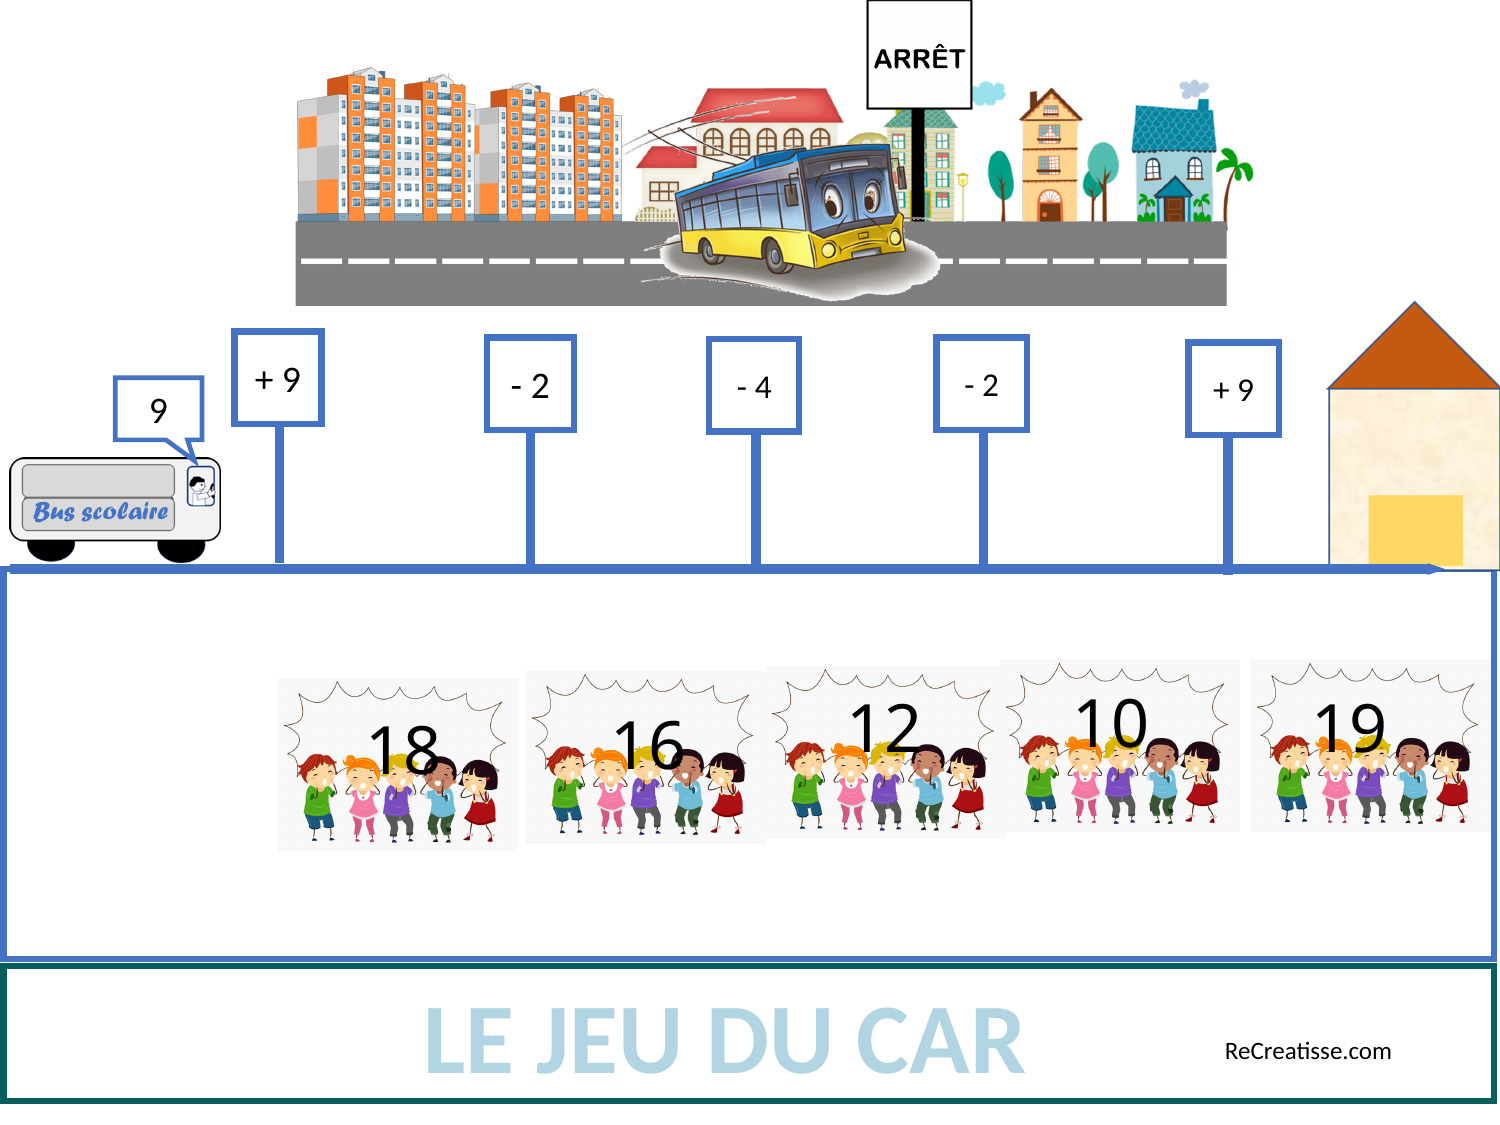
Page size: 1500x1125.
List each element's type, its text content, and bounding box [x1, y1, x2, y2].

picture [295, 0, 1261, 306]
picture [9, 457, 221, 563]
text_box 16 [595, 695, 702, 790]
picture [1250, 659, 1491, 832]
text_box [3, 569, 1494, 959]
text_box 9 [115, 377, 202, 461]
picture [277, 678, 519, 851]
text_box LE JEU DU CAR [3, 966, 1494, 1101]
text_box 19 [1297, 678, 1403, 773]
text_box - 2 [487, 338, 574, 430]
text_box - 2 [937, 338, 1027, 430]
text_box ReCreatisse.com [1210, 1027, 1408, 1073]
text_box 10 [1058, 673, 1165, 768]
picture [525, 659, 1241, 844]
text_box + 9 [235, 332, 321, 424]
text_box + 9 [1189, 342, 1279, 435]
text_box - 4 [709, 339, 799, 431]
text_box 12 [831, 678, 938, 773]
picture [1325, 300, 1500, 580]
text_box 18 [350, 700, 457, 796]
